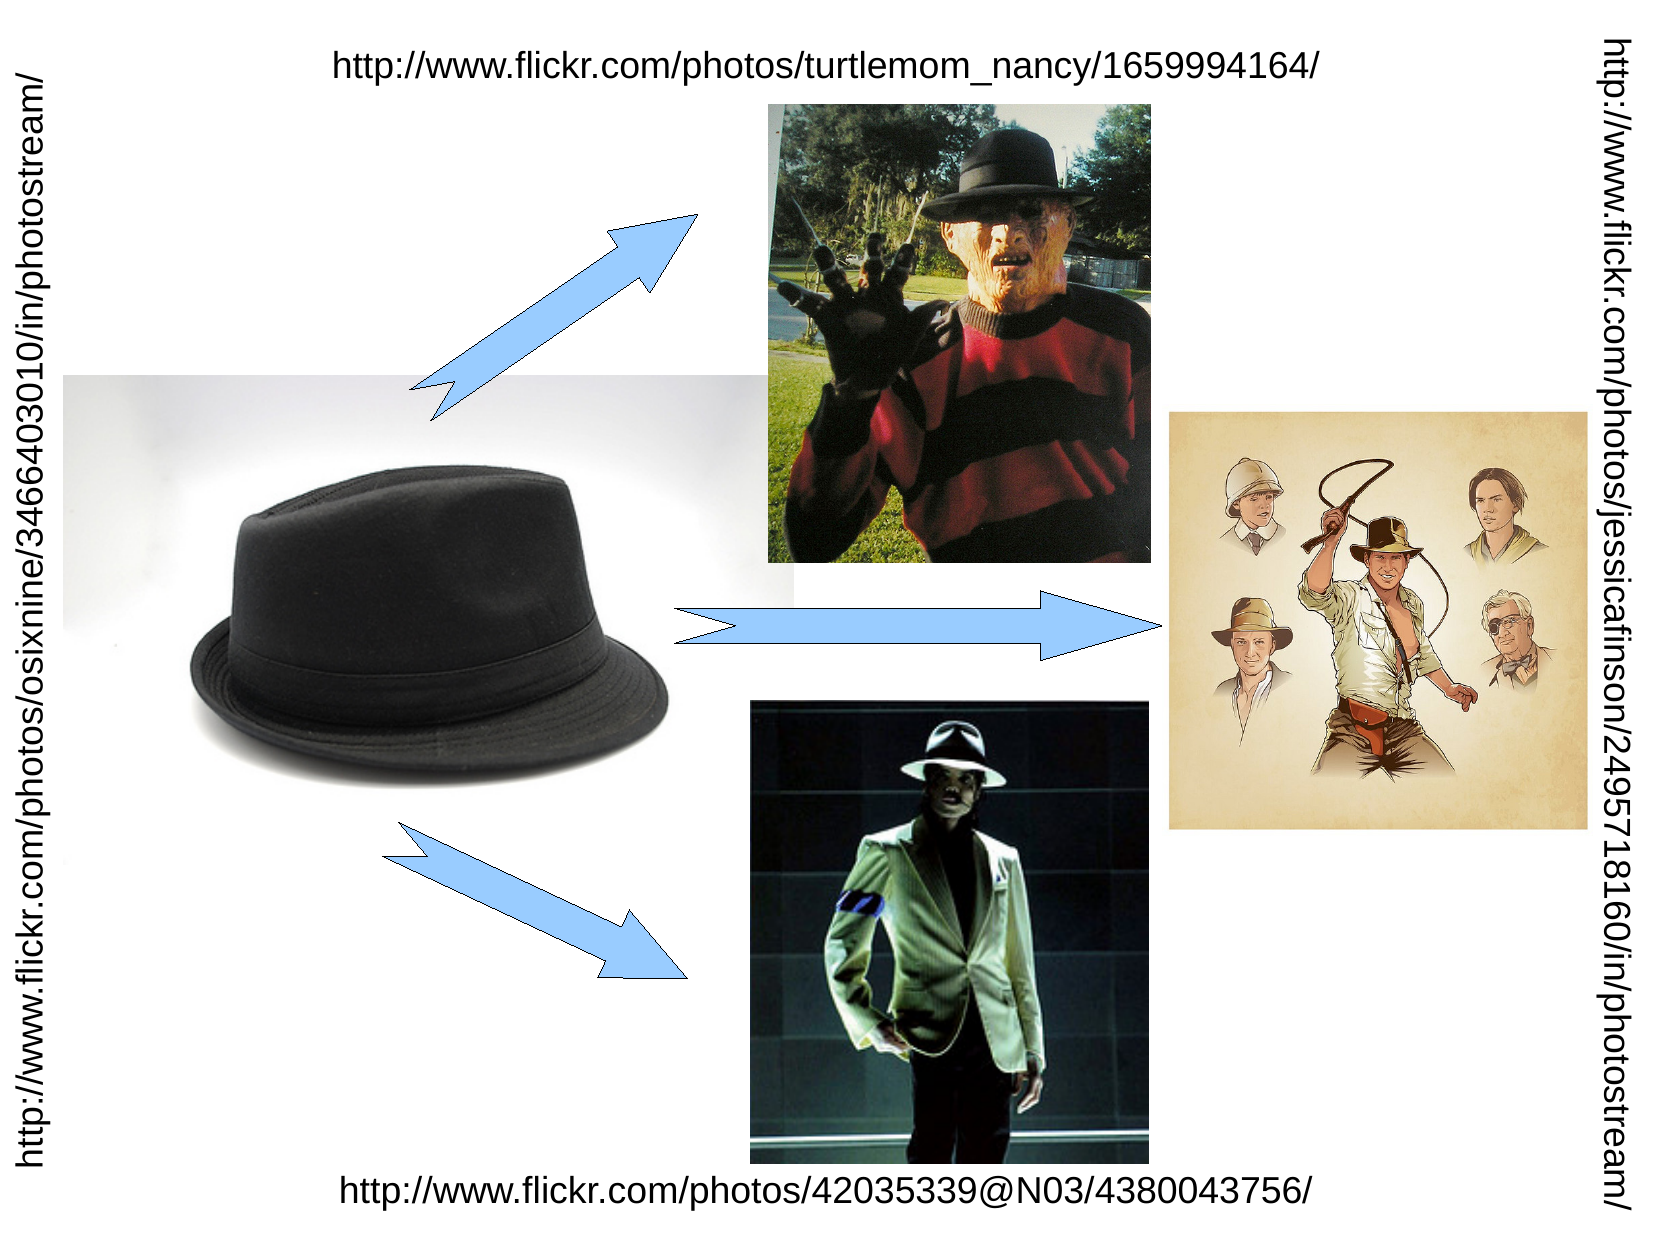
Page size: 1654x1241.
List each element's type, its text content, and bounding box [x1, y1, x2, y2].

text_box [382, 822, 688, 979]
picture [1162, 404, 1593, 836]
text_box http://www.flickr.com/photos/osixnine/3466403010/in/photostream/ [1, 56, 59, 1184]
text_box http://www.flickr.com/photos/42035339@N03/4380043756/ [324, 1162, 1330, 1220]
text_box [409, 214, 698, 421]
text_box http://www.flickr.com/photos/jessicafinson/2495718160/in/photostream/ [1588, 22, 1646, 1228]
picture [63, 104, 1151, 1162]
text_box http://www.flickr.com/photos/turtlemom_nancy/1659994164/ [317, 37, 1337, 95]
text_box [674, 590, 1162, 661]
